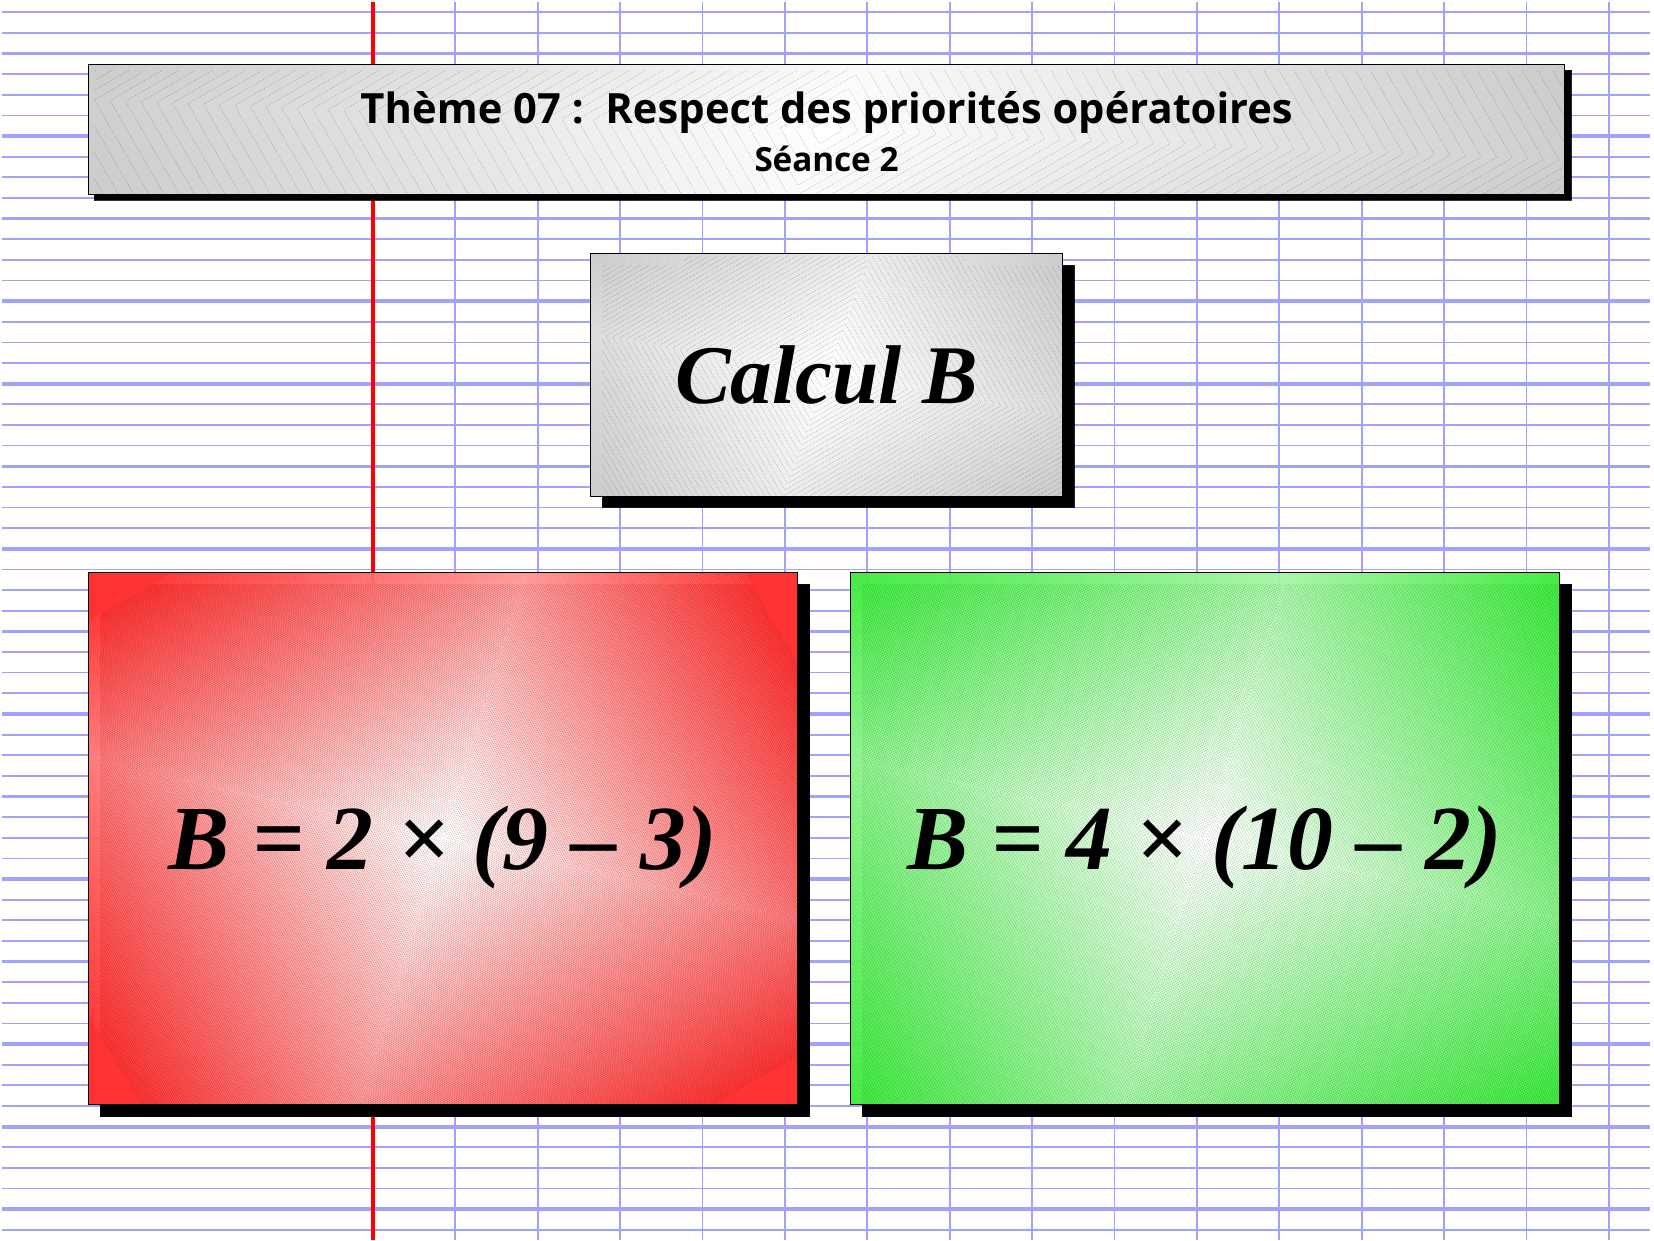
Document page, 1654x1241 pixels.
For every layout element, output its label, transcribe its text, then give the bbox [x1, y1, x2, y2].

picture [0, 0, 1654, 1241]
text_box B = 2 × (9 – 3) [88, 572, 798, 1105]
text_box Thème 07 : Respect des priorités opératoires Séance 2 [88, 64, 1565, 195]
text_box B = 4 × (10 – 2) [850, 572, 1560, 1105]
text_box Calcul B [590, 253, 1063, 497]
